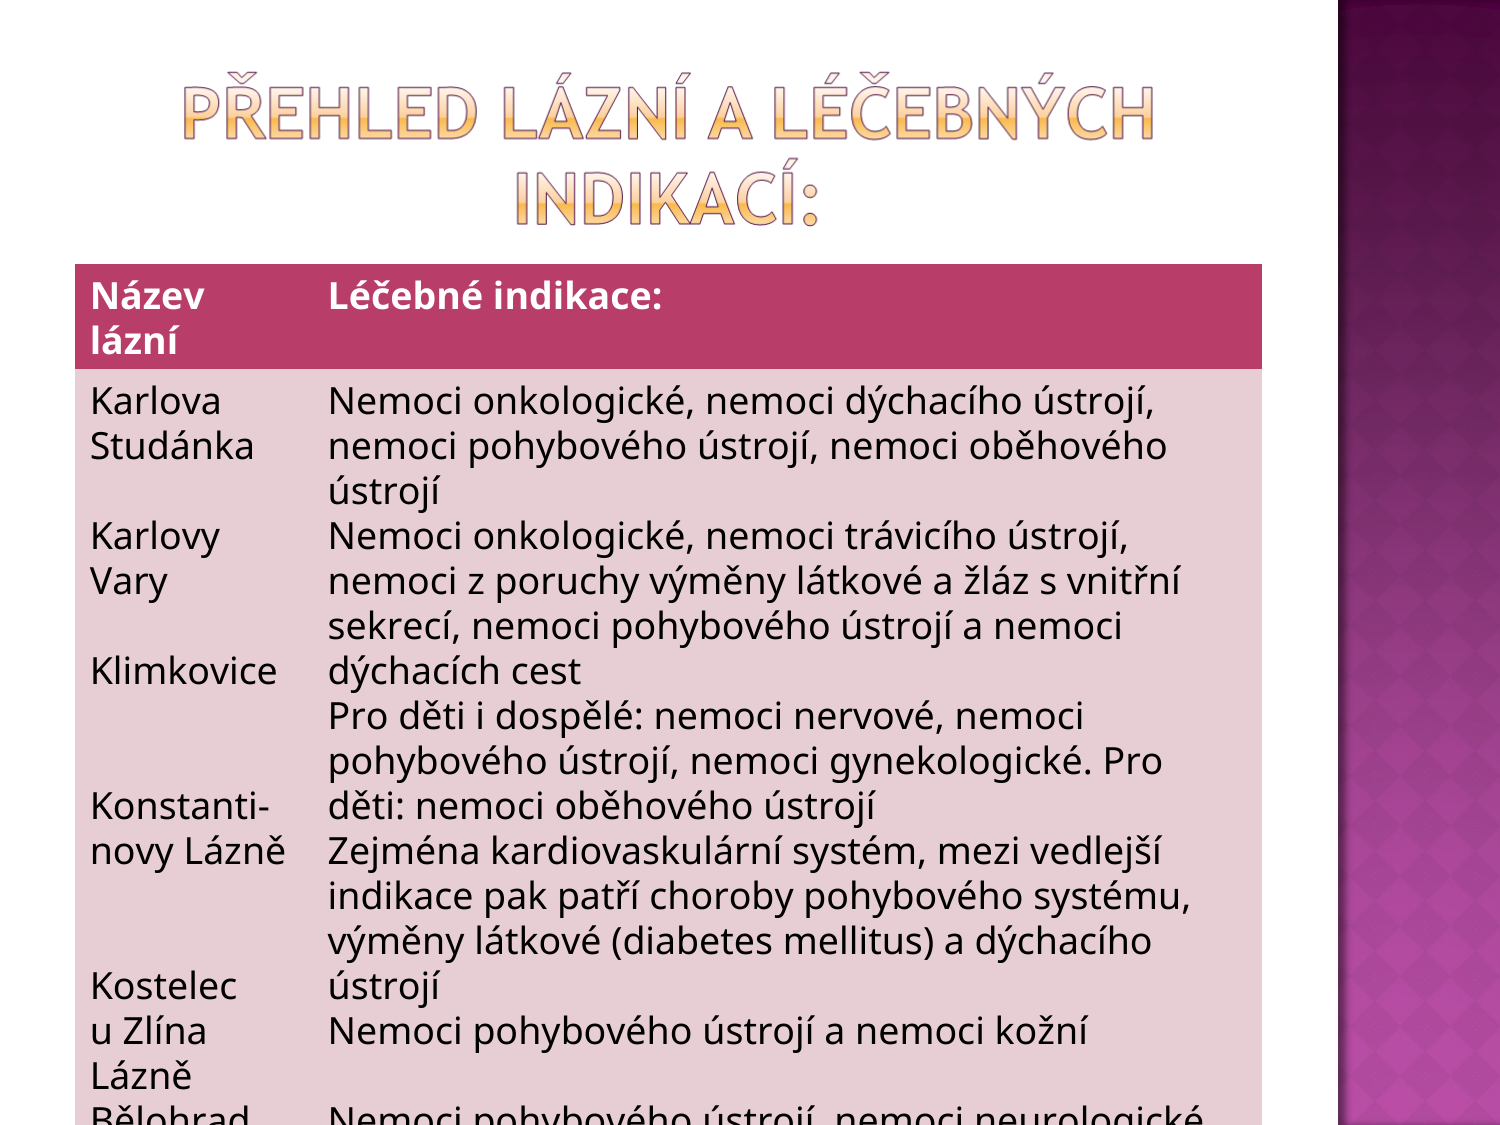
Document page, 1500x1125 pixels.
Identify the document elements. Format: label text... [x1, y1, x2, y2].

text_box [73, 47, 1265, 241]
table_cell Karlova Studánka Karlovy Vary Klimkovice Konstanti-novy Lázně Kostelec u Zlína Lázně Bělohrad [75, 369, 313, 1125]
table_header Léčebné indikace: [313, 264, 1262, 369]
picture [1337, 0, 1500, 1125]
table_cell Nemoci onkologické, nemoci dýchacího ústrojí, nemoci pohybového ústrojí, nemoci oběhového ústrojí Nemoci onkologické, nemoci trávicího ústrojí, nemoci z poruchy výměny látkové a žláz s vnitřní sekrecí, nemoci pohybového ústrojí a nemoci dýchacích cest Pro děti i dospělé: nemoci nervové, nemoci pohybového ústrojí, nemoci gynekologické. Pro děti: nemoci oběhového ústrojí Zejména kardiovaskulární systém, mezi vedlejší indikace pak patří choroby pohybového systému, výměny látkové (diabetes mellitus) a dýchacího ústrojí Nemoci pohybového ústrojí a nemoci kožní Nemoci pohybového ústrojí, nemoci neurologické, nemoci gynekologické a nemoci kožní [313, 369, 1262, 1125]
table_header Název lázní [75, 264, 313, 369]
